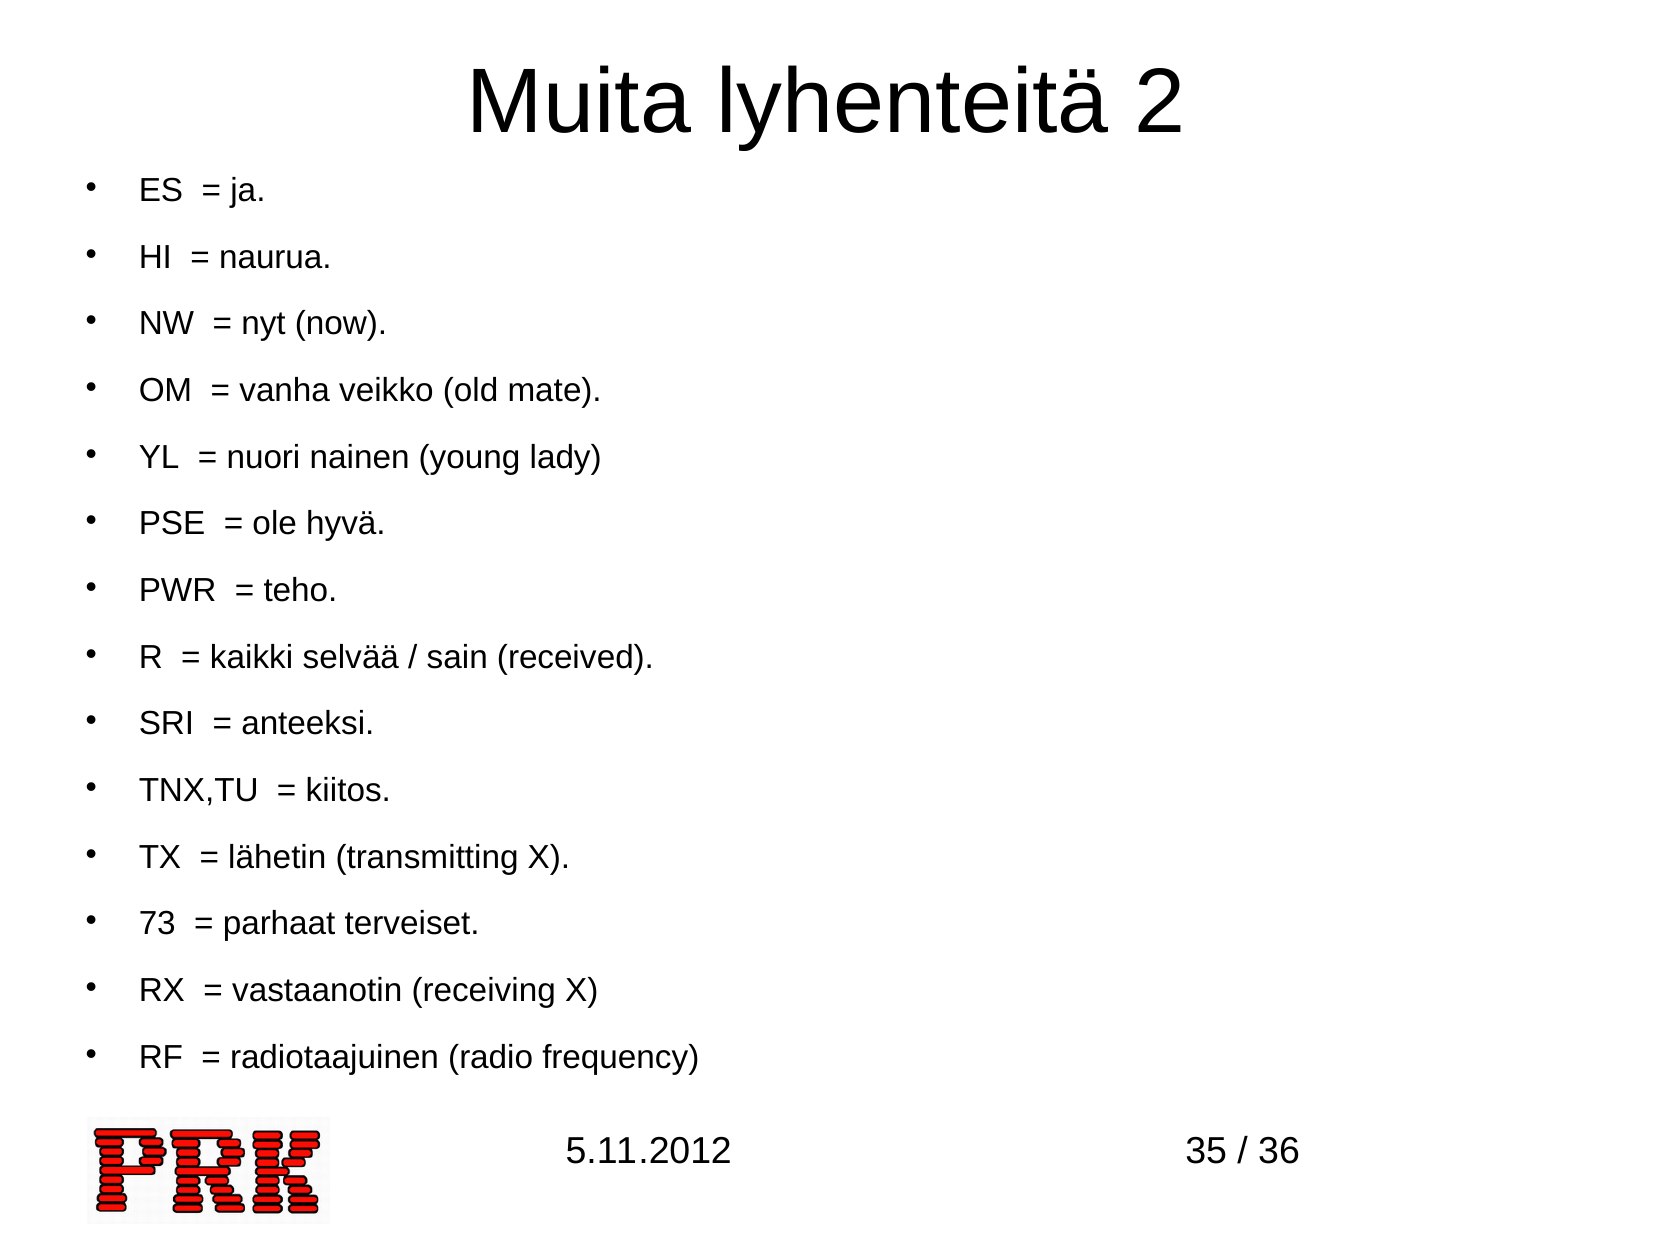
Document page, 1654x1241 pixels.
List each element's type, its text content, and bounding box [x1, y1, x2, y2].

list ES = ja. HI = naurua. NW = nyt (now). OM = vanha veikko (old mate). YL = nuori nainen (young lady) PSE = ole hyvä. PWR = teho. R = kaikki selvää / sain (received). SRI = anteeksi. TNX,TU = kiitos. TX = lähetin (transmitting X). 73 = parhaat terveiset. RX = vastaanotin (receiving X) RF = radiotaajuinen (radio frequency) [68, 167, 1557, 1077]
title Muita lyhenteitä 2 [82, 32, 1571, 166]
picture [87, 1117, 330, 1224]
